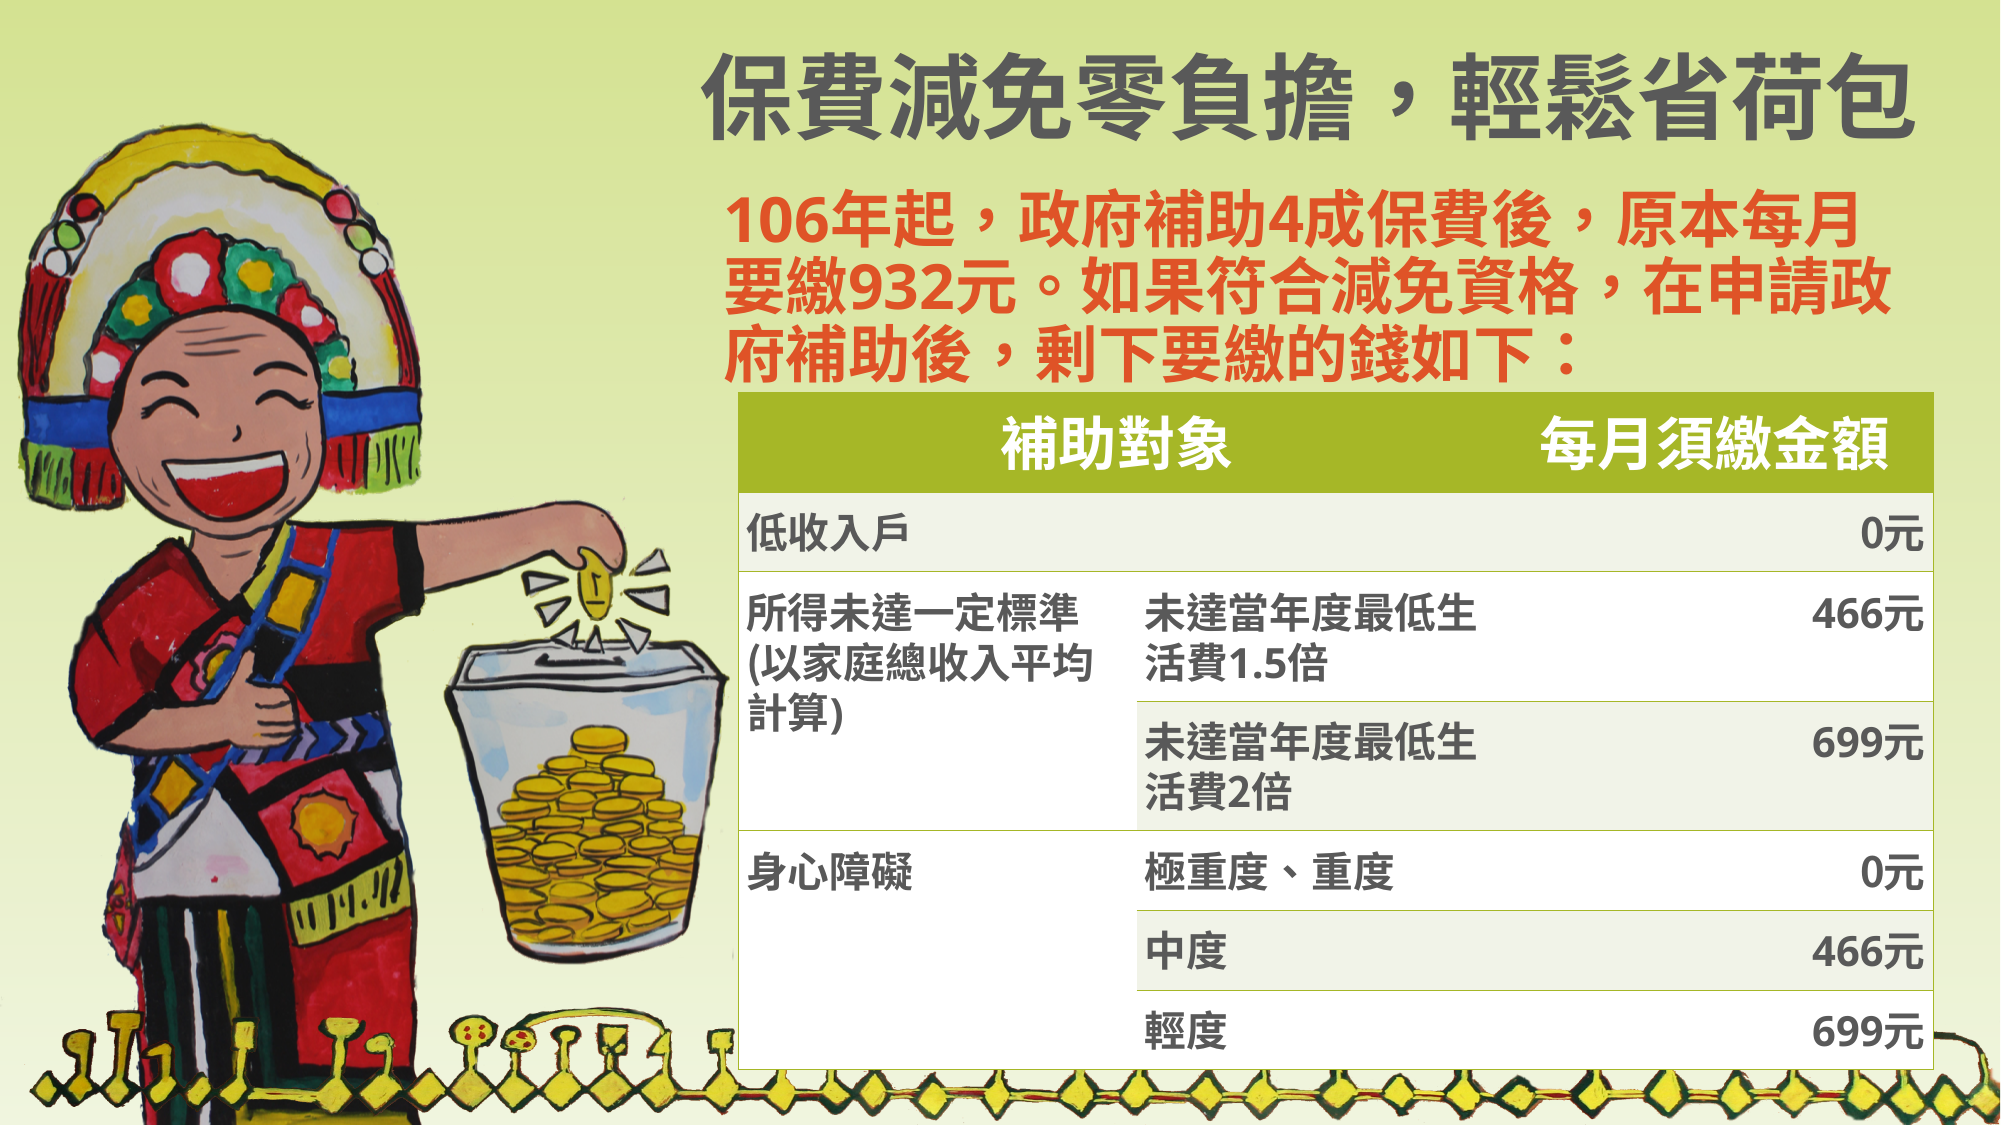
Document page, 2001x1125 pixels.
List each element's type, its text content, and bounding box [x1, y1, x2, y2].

table_cell 699元 [1496, 991, 1933, 1069]
table_cell 低收入戶 [739, 493, 1496, 571]
table_cell 所得未達一定標準 (以家庭總收入平均計算) [739, 572, 1137, 830]
table_cell 466元 [1496, 572, 1933, 701]
table_cell 輕度 [1137, 991, 1496, 1069]
table_cell 極重度、重度 [1137, 831, 1496, 910]
title 保費減免零負擔，輕鬆省荷包 [692, 0, 1980, 168]
table_cell 699元 [1496, 702, 1933, 830]
table_cell 中度 [1137, 911, 1496, 990]
table_cell 0元 [1496, 493, 1933, 571]
table_cell 身心障礙 [739, 831, 1137, 1069]
table_cell 未達當年度最低生活費2倍 [1137, 702, 1496, 830]
table_header 每月須繳金額 [1496, 393, 1933, 492]
table_header 補助對象 [739, 393, 1496, 492]
table_cell 0元 [1496, 831, 1933, 910]
list 106年起，政府補助4成保費後，原本每月要繳932元。如果符合減免資格，在申請政府補助後，剰下要繳的錢如下： [735, 173, 1925, 410]
table_cell 466元 [1496, 911, 1933, 990]
picture [0, 111, 2001, 1125]
table_cell 未達當年度最低生活費1.5倍 [1137, 572, 1496, 701]
